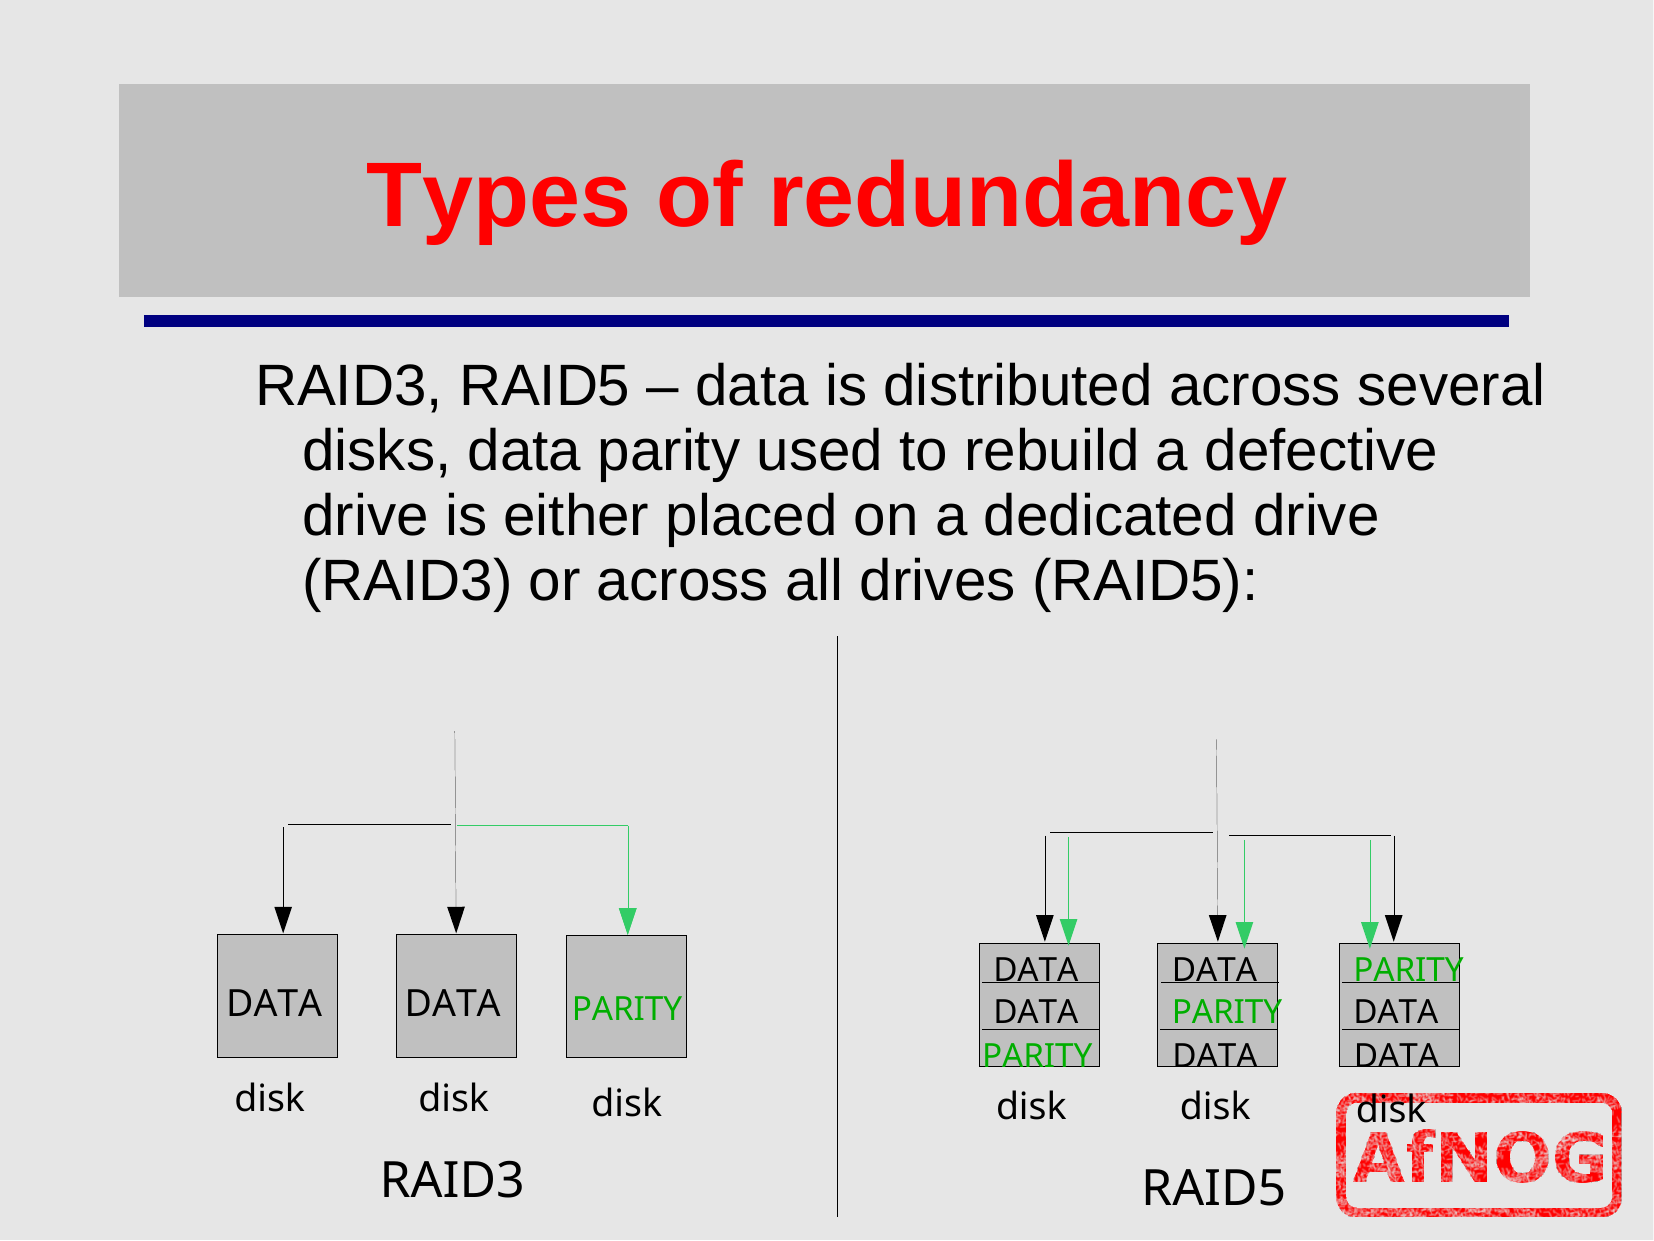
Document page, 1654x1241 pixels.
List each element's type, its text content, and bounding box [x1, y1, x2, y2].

text_box RAID3 [379, 1143, 527, 1201]
text_box [1339, 943, 1460, 1067]
text_box disk [1355, 1082, 1423, 1125]
text_box disk [995, 1079, 1063, 1123]
text_box DATA [993, 987, 1078, 1026]
text_box RAID5 [1141, 1152, 1289, 1209]
text_box [566, 935, 687, 1058]
text_box DATA [1172, 1032, 1257, 1070]
text_box disk [1180, 1079, 1247, 1123]
text_box disk [418, 1071, 486, 1114]
text_box PARITY [1353, 946, 1504, 984]
text_box [1157, 943, 1278, 1067]
title Types of redundancy [121, 91, 1534, 299]
text_box [1246, 943, 1278, 982]
text_box DATA [1353, 1032, 1438, 1070]
text_box [1070, 943, 1100, 982]
text_box PARITY [982, 1032, 1100, 1070]
text_box [979, 943, 1100, 1067]
text_box [217, 934, 338, 1058]
text_box DATA [404, 976, 499, 1019]
list RAID3, RAID5 – data is distributed across several disks, data parity used to rebuild a defective drive is either placed on a dedicated drive (RAID3) or across all drives (RAID5): [160, 353, 1573, 1135]
text_box PARITY [571, 984, 690, 1023]
text_box disk [591, 1076, 658, 1120]
text_box DATA [226, 976, 321, 1019]
text_box PARITY [1171, 987, 1290, 1026]
text_box [396, 934, 517, 1058]
text_box DATA [1353, 987, 1438, 1026]
picture [1336, 1092, 1622, 1217]
text_box disk [234, 1071, 301, 1114]
text_box DATA [993, 945, 1078, 984]
text_box DATA [1171, 946, 1256, 984]
